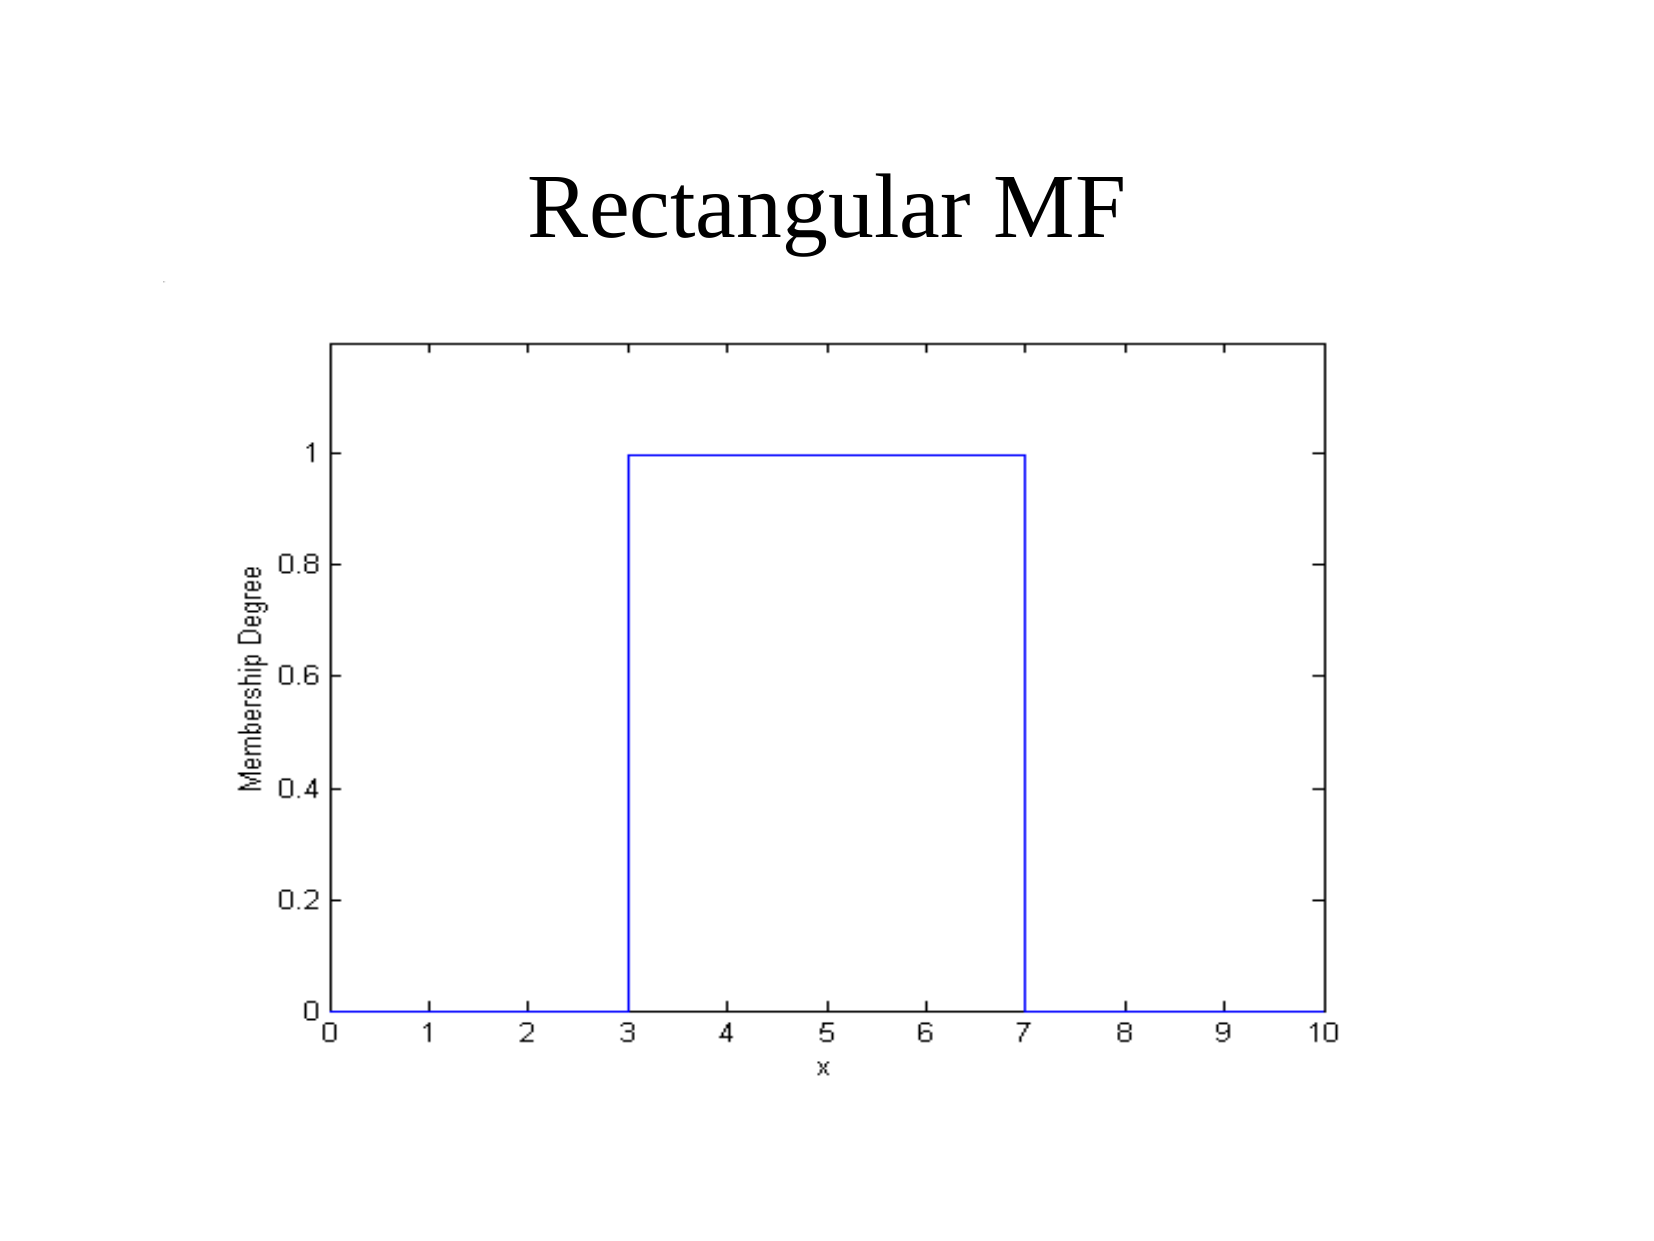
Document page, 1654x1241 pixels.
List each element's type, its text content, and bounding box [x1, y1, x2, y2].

title Rectangular MF [121, 102, 1534, 311]
chart [163, 281, 1444, 1099]
